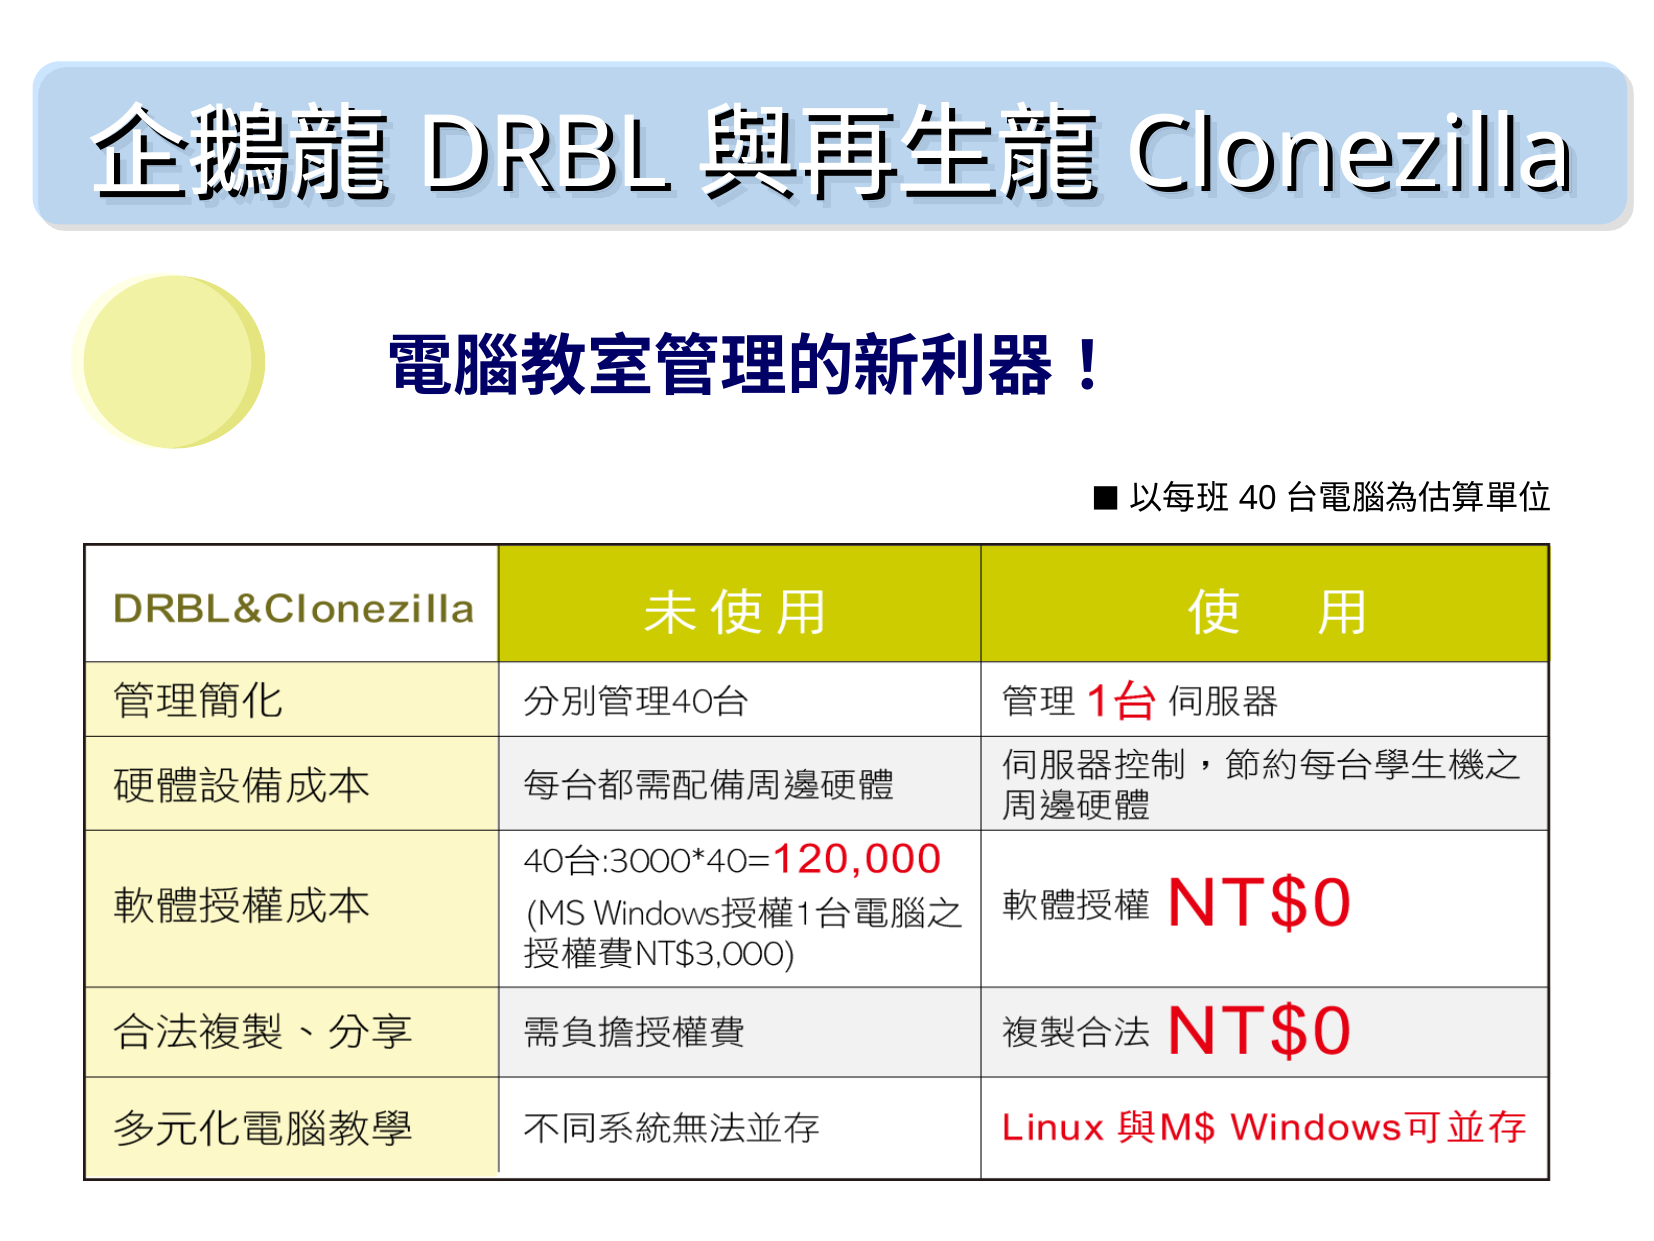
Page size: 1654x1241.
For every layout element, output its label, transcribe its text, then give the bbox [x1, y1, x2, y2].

picture [83, 543, 1551, 1182]
text_box [70, 273, 266, 449]
text_box 電腦教室管理的新利器！ [372, 304, 1137, 417]
text_box ■以每班40台電腦為估算單位 [1077, 462, 1567, 527]
text_box 企鵝龍DRBL與再生龍Clonezilla [32, 61, 1628, 225]
